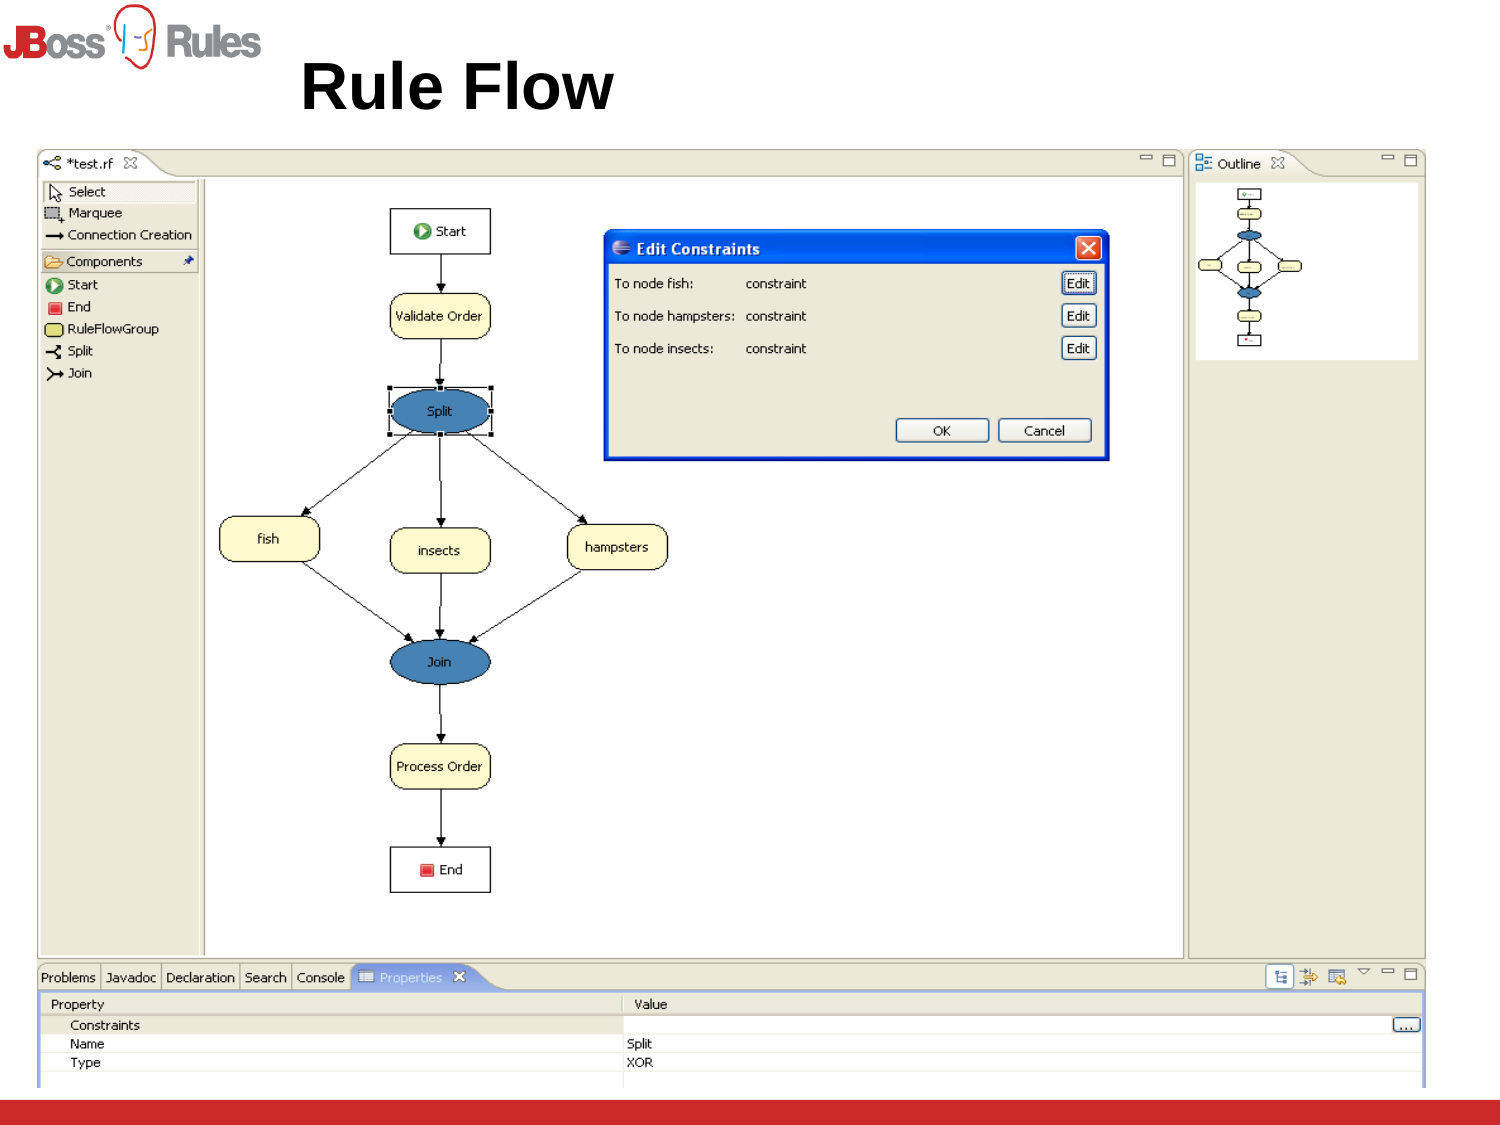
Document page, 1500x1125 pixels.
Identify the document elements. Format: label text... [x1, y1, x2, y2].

title Rule Flow [300, 37, 1463, 136]
picture [0, 0, 266, 73]
picture [37, 149, 1426, 1088]
